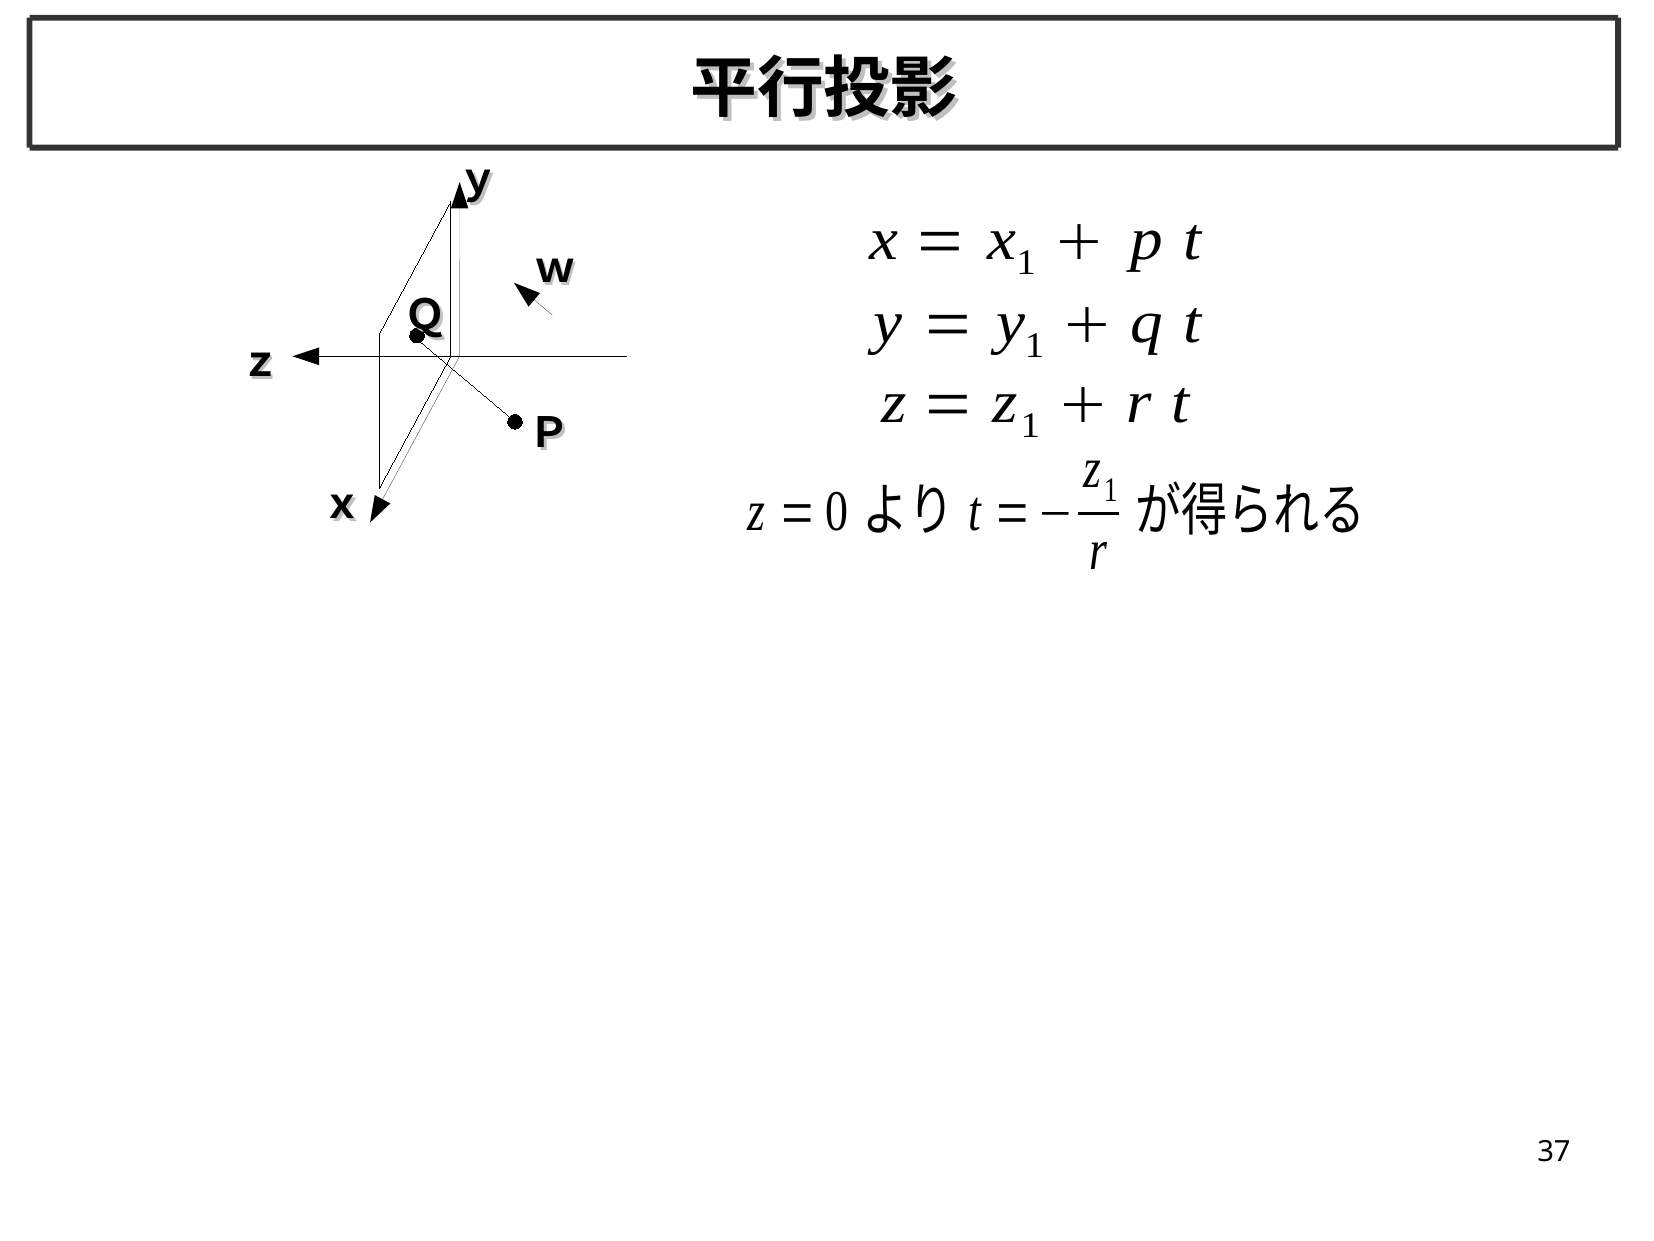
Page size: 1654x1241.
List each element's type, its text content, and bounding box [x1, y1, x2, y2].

text_box ｘ [307, 462, 378, 544]
chart [724, 206, 1376, 585]
text_box 平行投影 [29, 17, 1619, 148]
text_box ｚ [224, 321, 296, 402]
text_box ｙ [442, 137, 514, 219]
text_box Ｑ [389, 273, 461, 355]
text_box [507, 414, 513, 429]
text_box ｗ [519, 226, 591, 308]
text_box Ｐ [513, 391, 585, 473]
